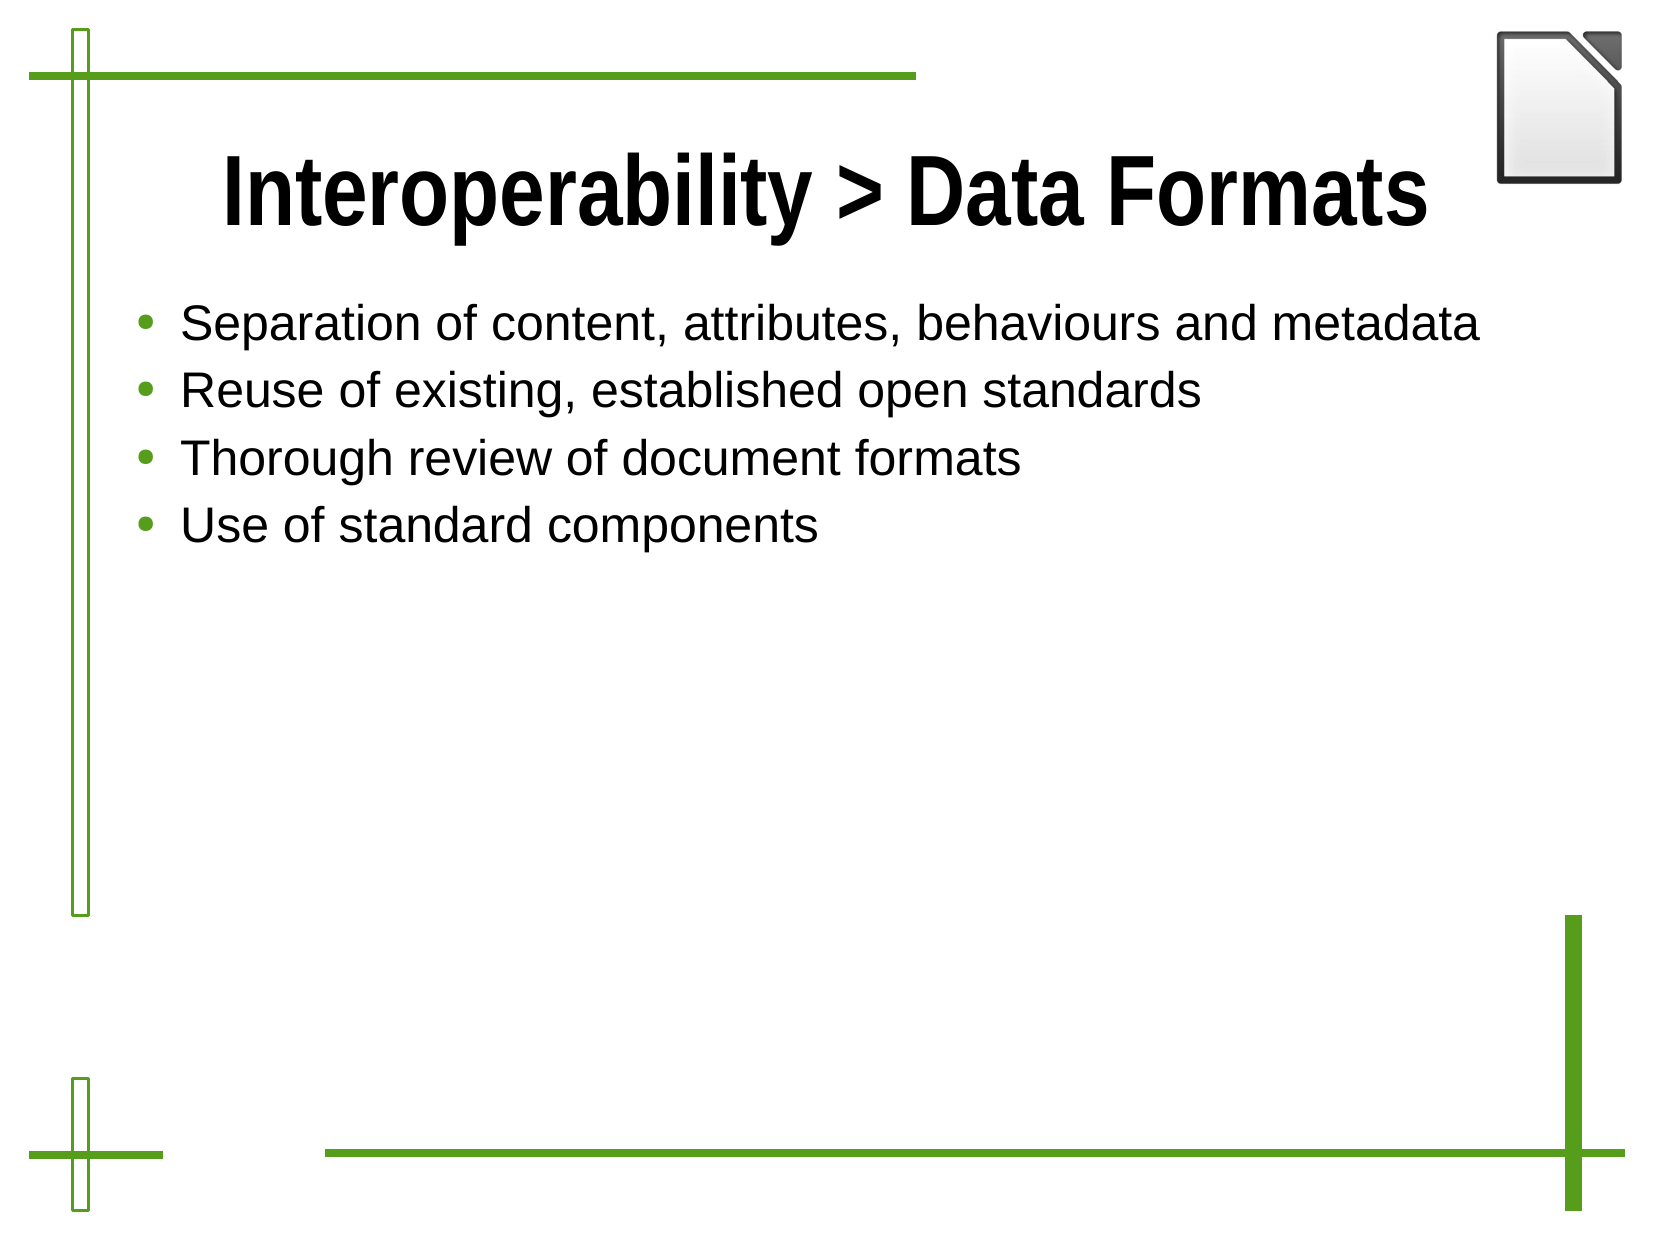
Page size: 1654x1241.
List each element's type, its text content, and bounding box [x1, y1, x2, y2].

list Separation of content, attributes, behaviours and metadata Reuse of existing, established open standards Thorough review of document formats Use of standard components [118, 295, 1536, 1123]
picture [1494, 29, 1624, 186]
title Interoperability > Data Formats [118, 118, 1536, 260]
